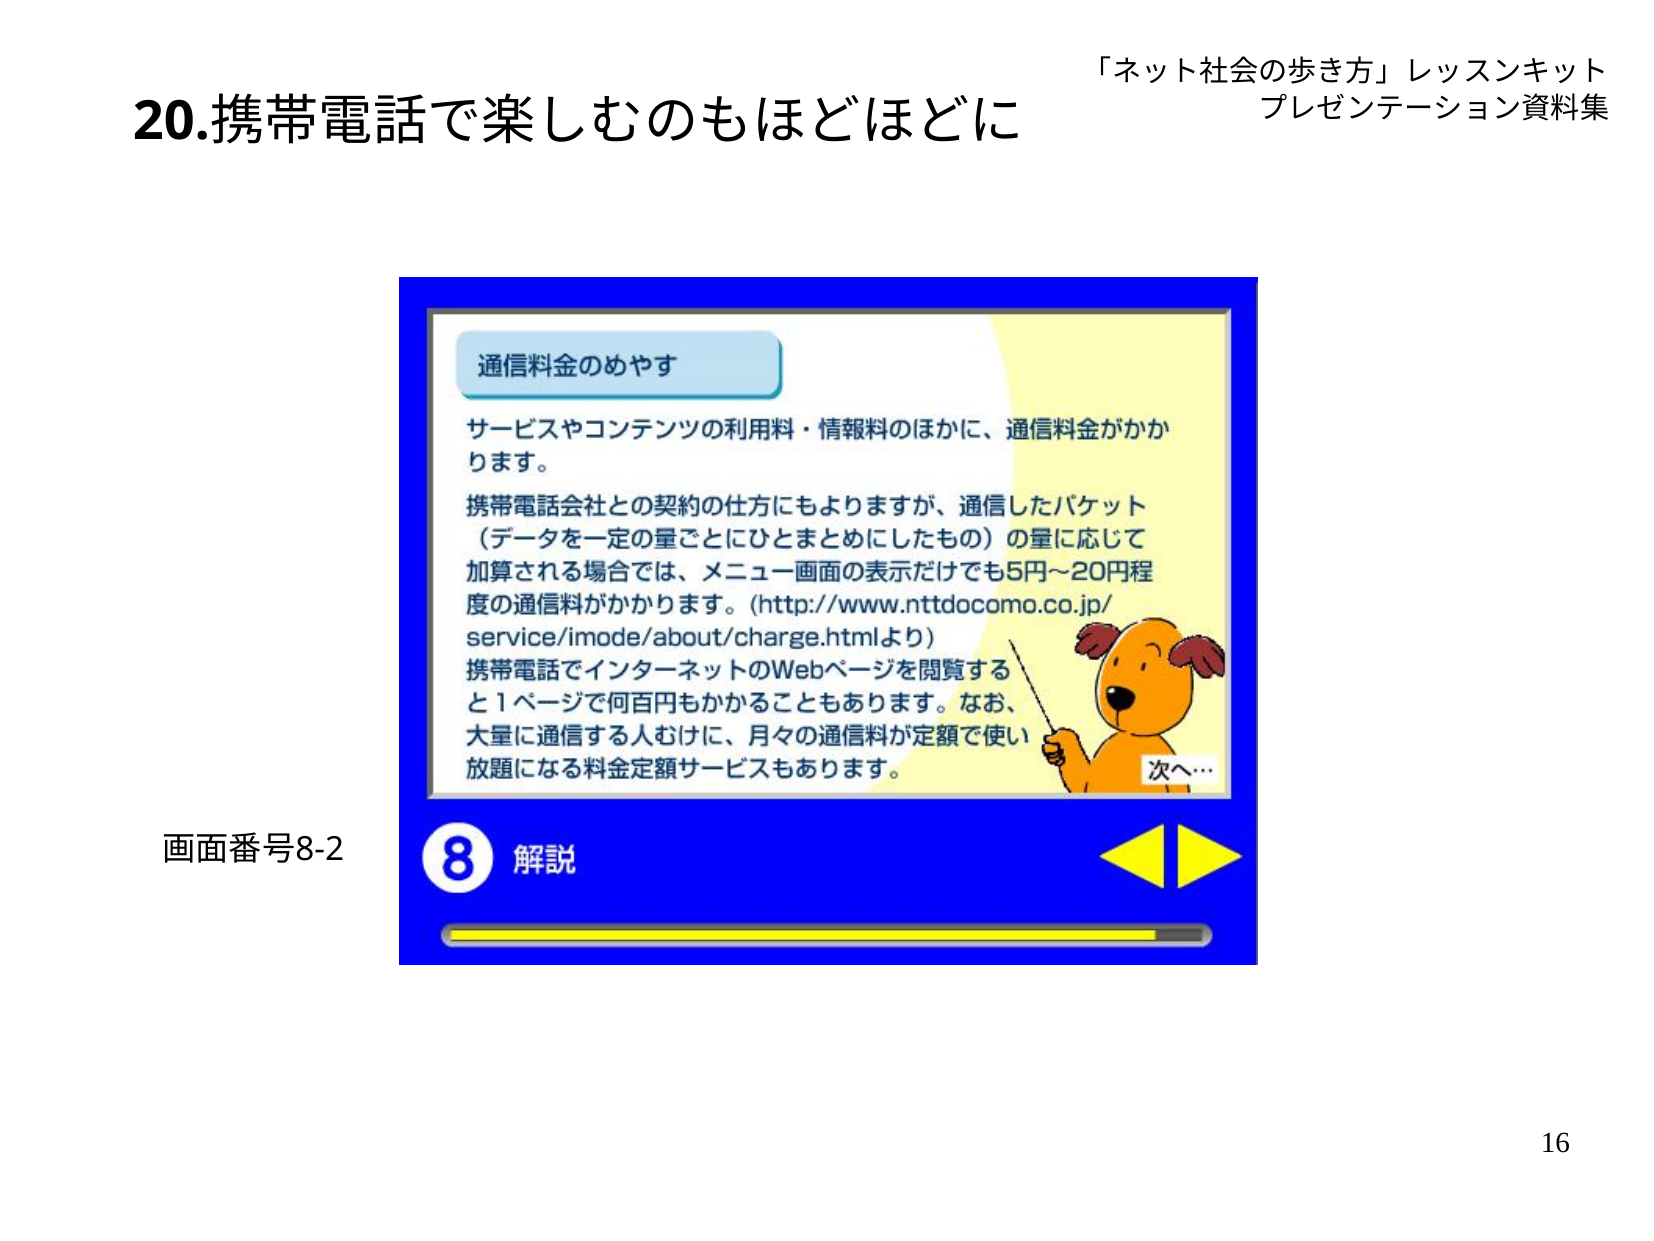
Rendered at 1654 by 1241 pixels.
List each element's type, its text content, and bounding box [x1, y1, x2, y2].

text_box 画面番号8-2 [147, 826, 384, 875]
text_box 「ネット社会の歩き方」レッスンキット プレゼンテーション資料集 [1062, 44, 1625, 134]
text_box 20.携帯電話で楽しむのもほどほどに [118, 88, 1093, 158]
picture [399, 277, 1258, 965]
